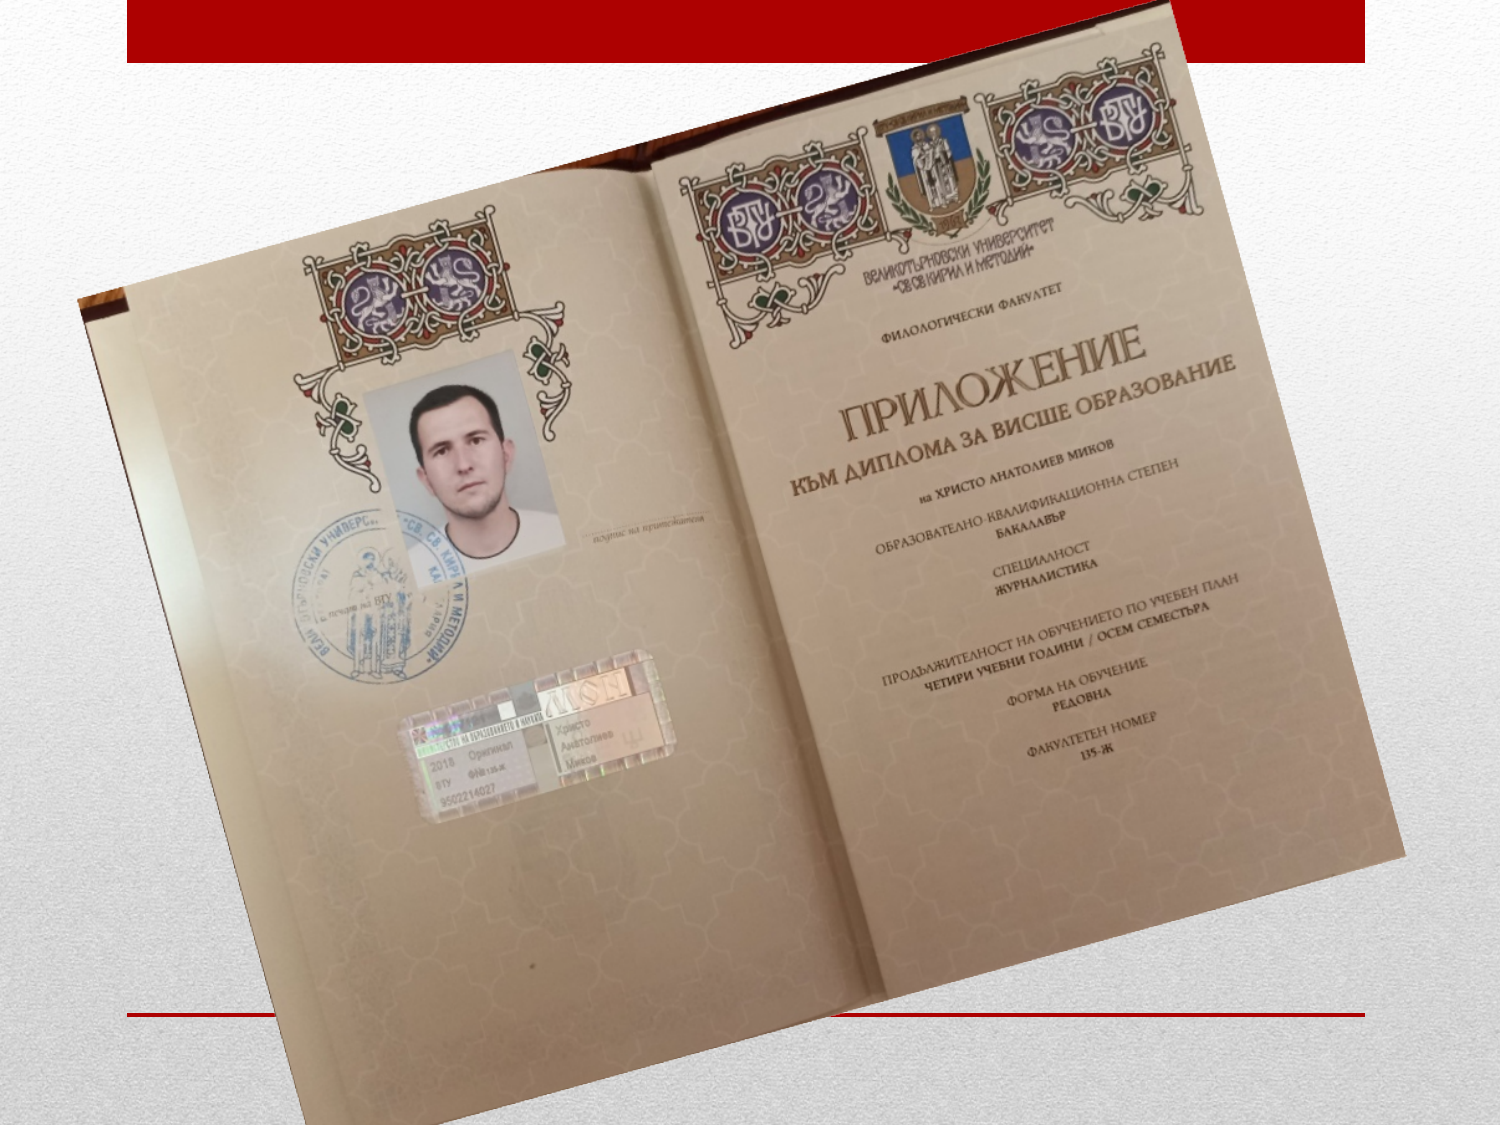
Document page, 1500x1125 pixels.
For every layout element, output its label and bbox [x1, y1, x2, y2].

picture [76, 0, 1407, 1125]
